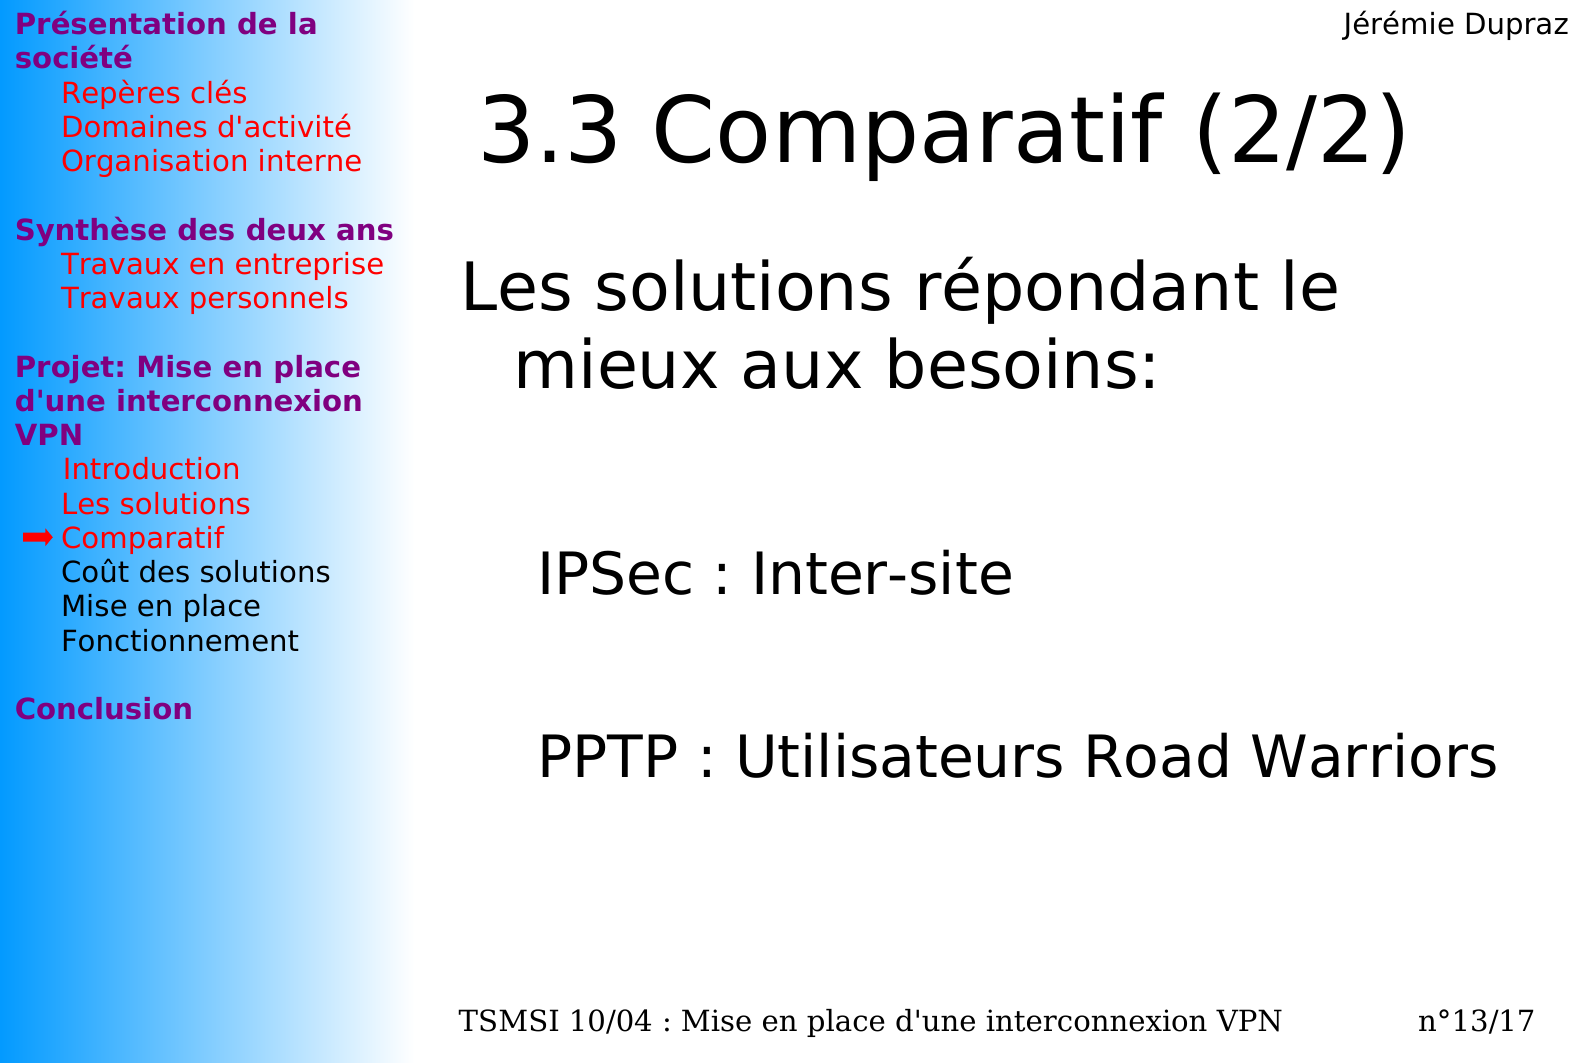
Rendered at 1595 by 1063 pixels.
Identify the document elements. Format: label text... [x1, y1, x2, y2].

text_box Présentation de la société Repères clés Domaines d'activité Organisation interne Synthèse des deux ans Travaux en entreprise Travaux personnels Projet: Mise en place d'une interconnexion VPN Introduction Les solutions Comparatif Coût des solutions Mise en place Fonctionnement Conclusion [0, 0, 414, 1063]
text_box [23, 528, 53, 547]
title 3.3 Comparatif (2/2) [383, 42, 1506, 220]
list Les solutions répondant le mieux aux besoins: IPSec : Inter-site PPTP : Utilisateurs Road Warriors [442, 248, 1515, 951]
